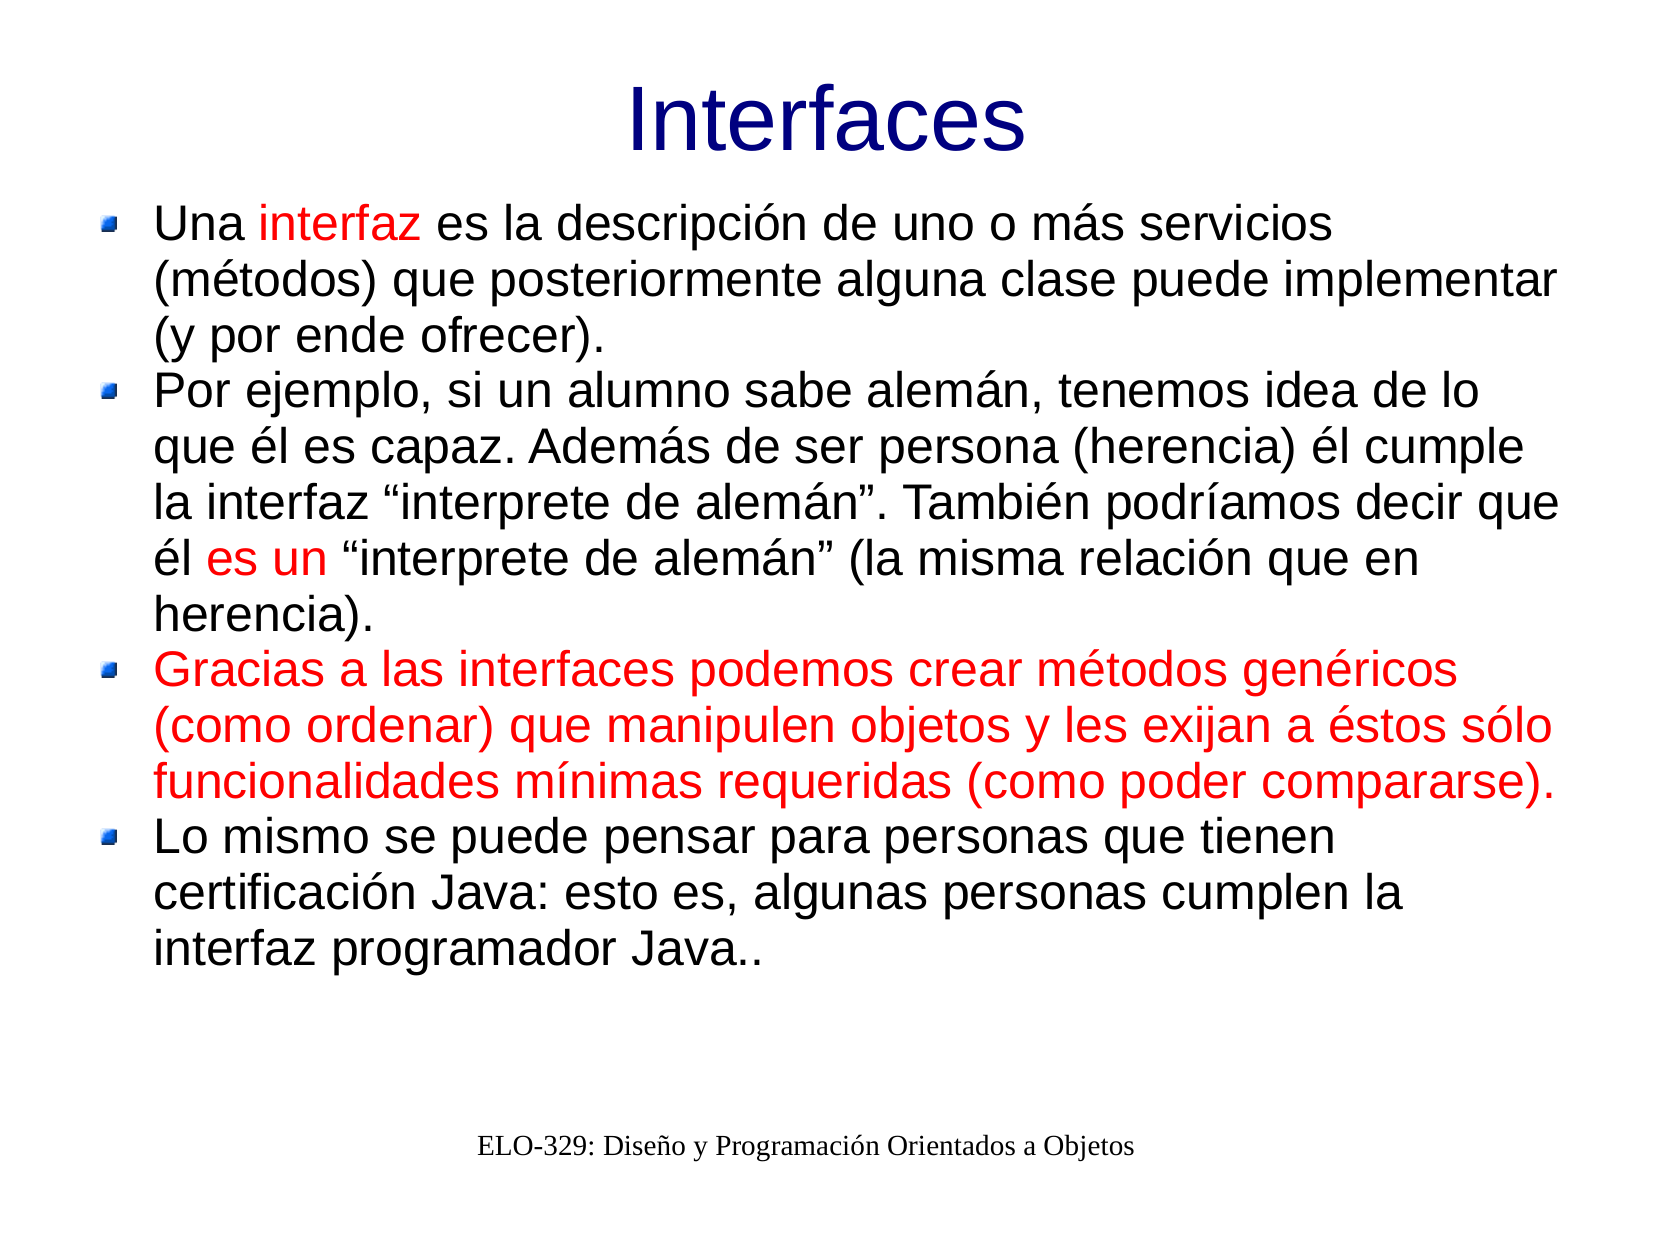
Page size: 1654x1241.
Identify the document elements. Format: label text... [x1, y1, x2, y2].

title Interfaces [82, 49, 1571, 188]
list Una interfaz es la descripción de uno o más servicios (métodos) que posteriormente alguna clase puede implementar (y por ende ofrecer). Por ejemplo, si un alumno sabe alemán, tenemos idea de lo que él es capaz. Además de ser persona (herencia) él cumple la interfaz “interprete de alemán”. También podríamos decir que él es un “interprete de alemán” (la misma relación que en herencia). Gracias a las interfaces podemos crear métodos genéricos (como ordenar) que manipulen objetos y les exijan a éstos sólo funcionalidades mínimas requeridas (como poder compararse). Lo mismo se puede pensar para personas que tienen certificación Java: esto es, algunas personas cumplen la interfaz programador Java.. [82, 195, 1571, 1126]
